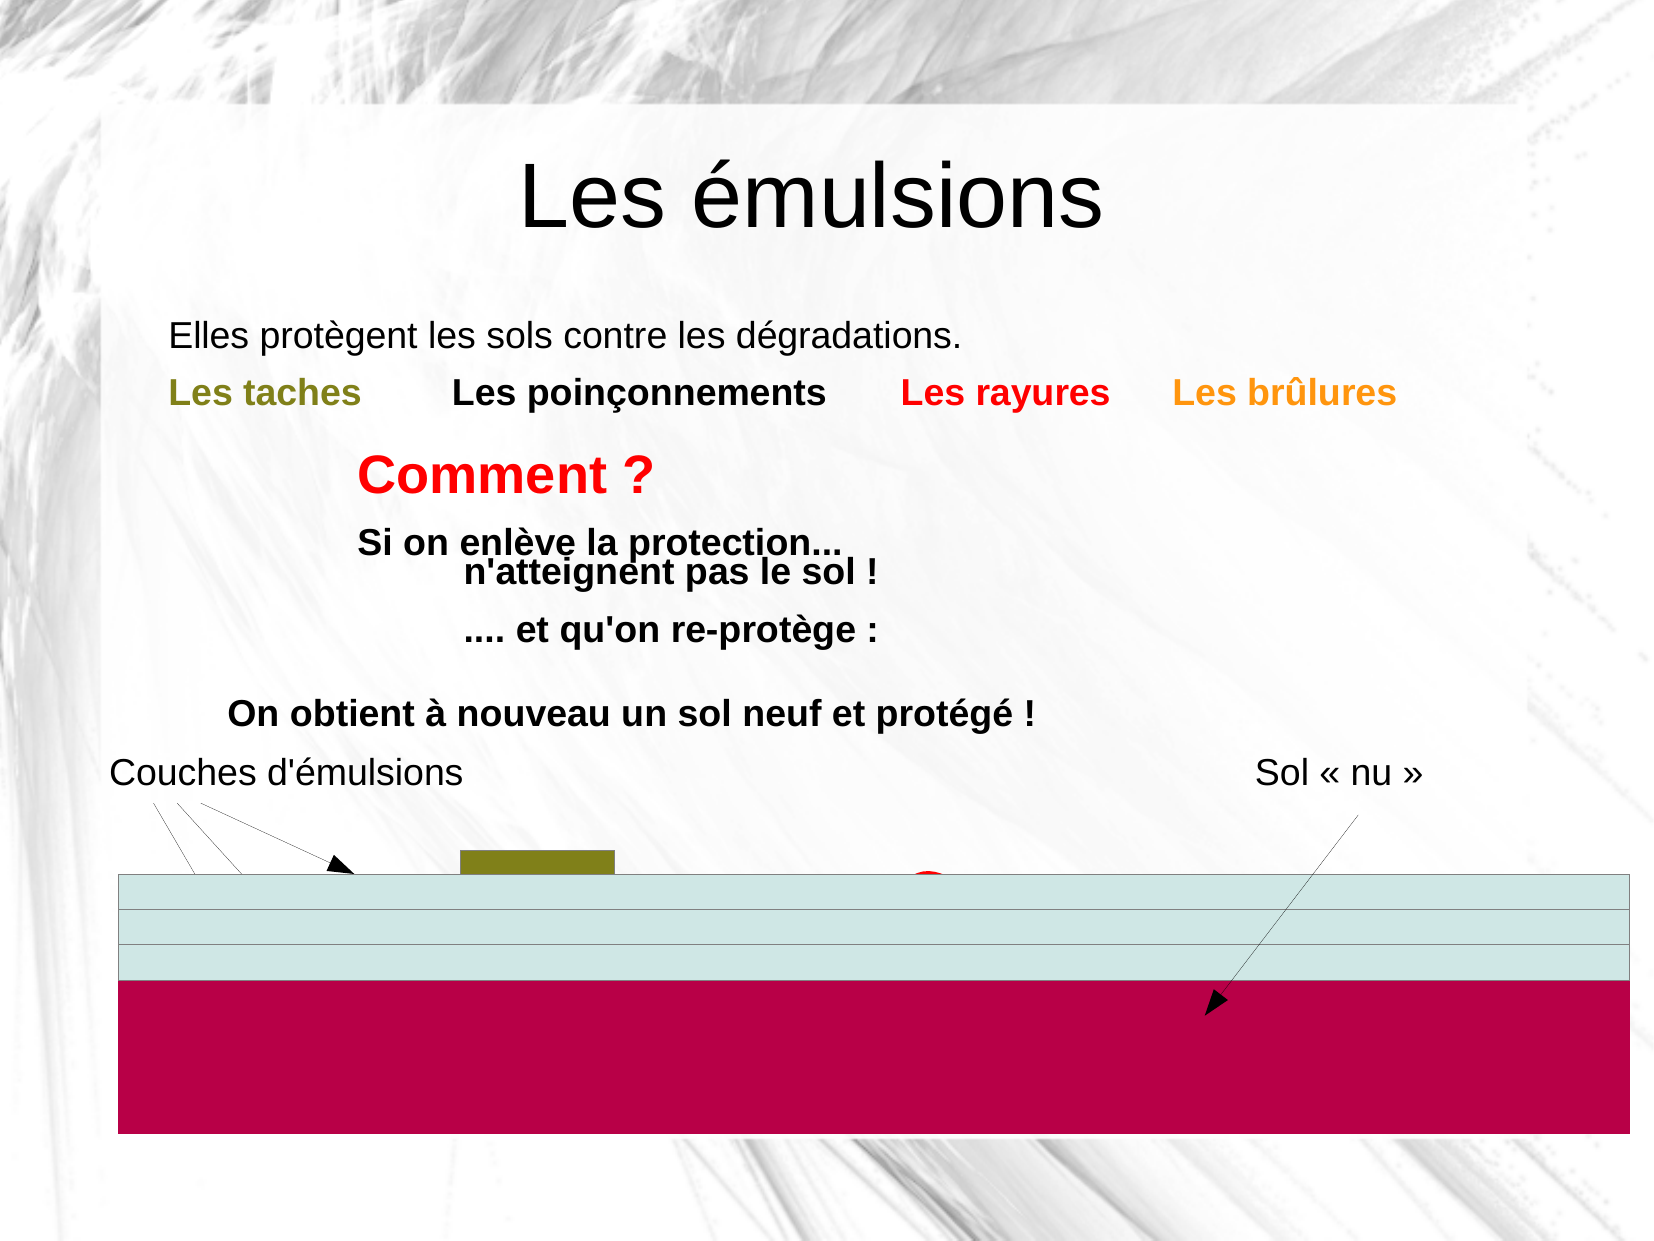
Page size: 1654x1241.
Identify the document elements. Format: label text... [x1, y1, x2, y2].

text_box On obtient à nouveau un sol neuf et protégé ! [212, 685, 1560, 744]
text_box Comment ? [342, 437, 697, 513]
text_box .... et qu'on re-protège : [448, 601, 1300, 660]
text_box Si on enlève la protection... [342, 513, 1359, 572]
text_box Les rayures [885, 363, 1157, 423]
text_box Les poinçonnements [437, 363, 885, 423]
title Les émulsions [118, 112, 1506, 281]
text_box n'atteignent pas le sol ! [448, 572, 1312, 602]
text_box Les taches [153, 363, 437, 423]
text_box Elles protègent les sols contre les dégradations. [153, 307, 1371, 363]
text_box Les brûlures [1157, 363, 1477, 423]
text_box Sol « nu » [1240, 744, 1607, 801]
text_box Couches d'émulsions [94, 744, 497, 801]
text_box [118, 850, 1630, 1134]
picture [0, 0, 1654, 1241]
